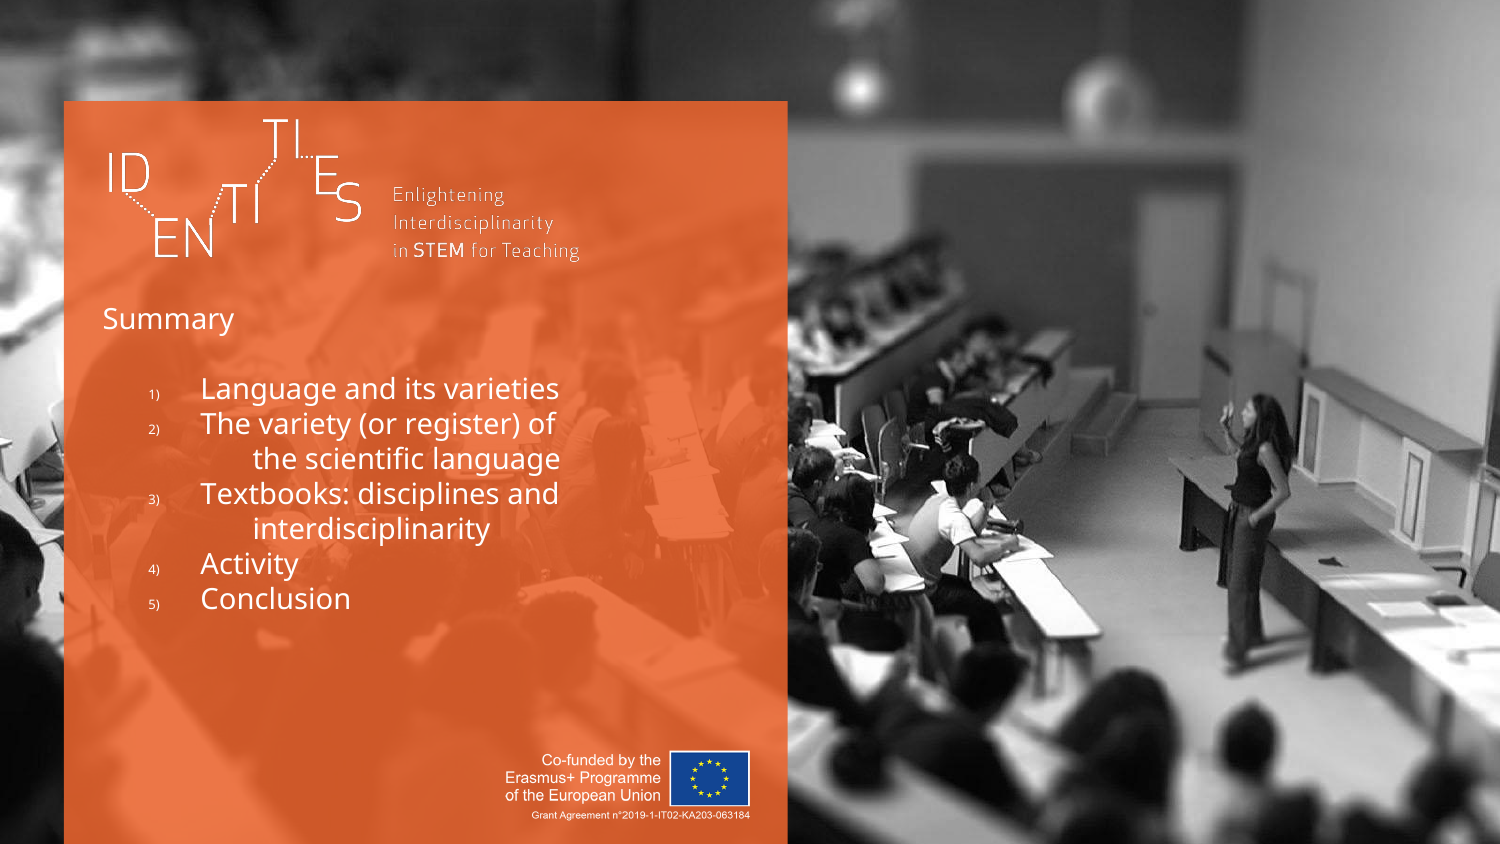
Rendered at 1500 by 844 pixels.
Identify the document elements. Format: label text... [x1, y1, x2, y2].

picture [0, 0, 1500, 844]
text_box Summary Language and its varieties The variety (or register) of the scientific language Textbooks: disciplines and interdisciplinarity Activity Conclusion [87, 292, 607, 652]
picture [500, 750, 751, 824]
picture [108, 115, 580, 266]
text_box [63, 101, 788, 844]
